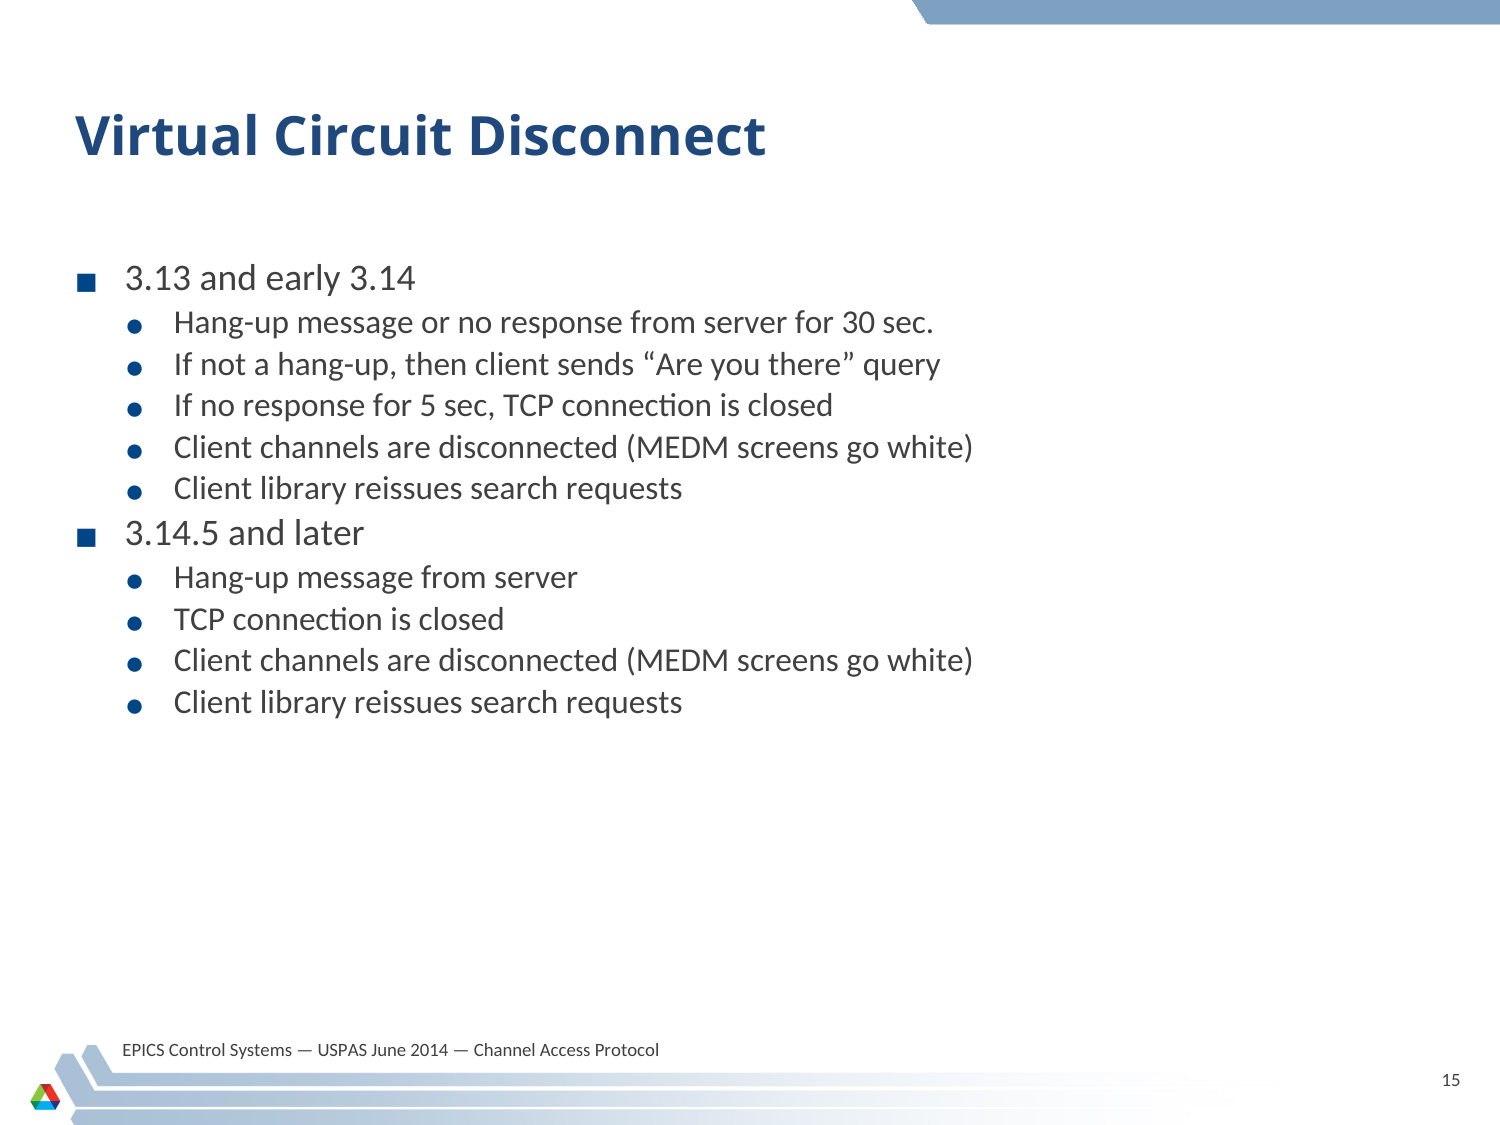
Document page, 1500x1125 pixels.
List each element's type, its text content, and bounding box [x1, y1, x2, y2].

list 3.13 and early 3.14 Hang-up message or no response from server for 30 sec. If not a hang-up, then client sends “Are you there” query If no response for 5 sec, TCP connection is closed Client channels are disconnected (MEDM screens go white) Client library reissues search requests 3.14.5 and later Hang-up message from server TCP connection is closed Client channels are disconnected (MEDM screens go white) Client library reissues search requests [75, 262, 1426, 806]
picture [0, 0, 1500, 26]
picture [0, 1037, 1500, 1125]
title Virtual Circuit Disconnect [75, 103, 1426, 167]
